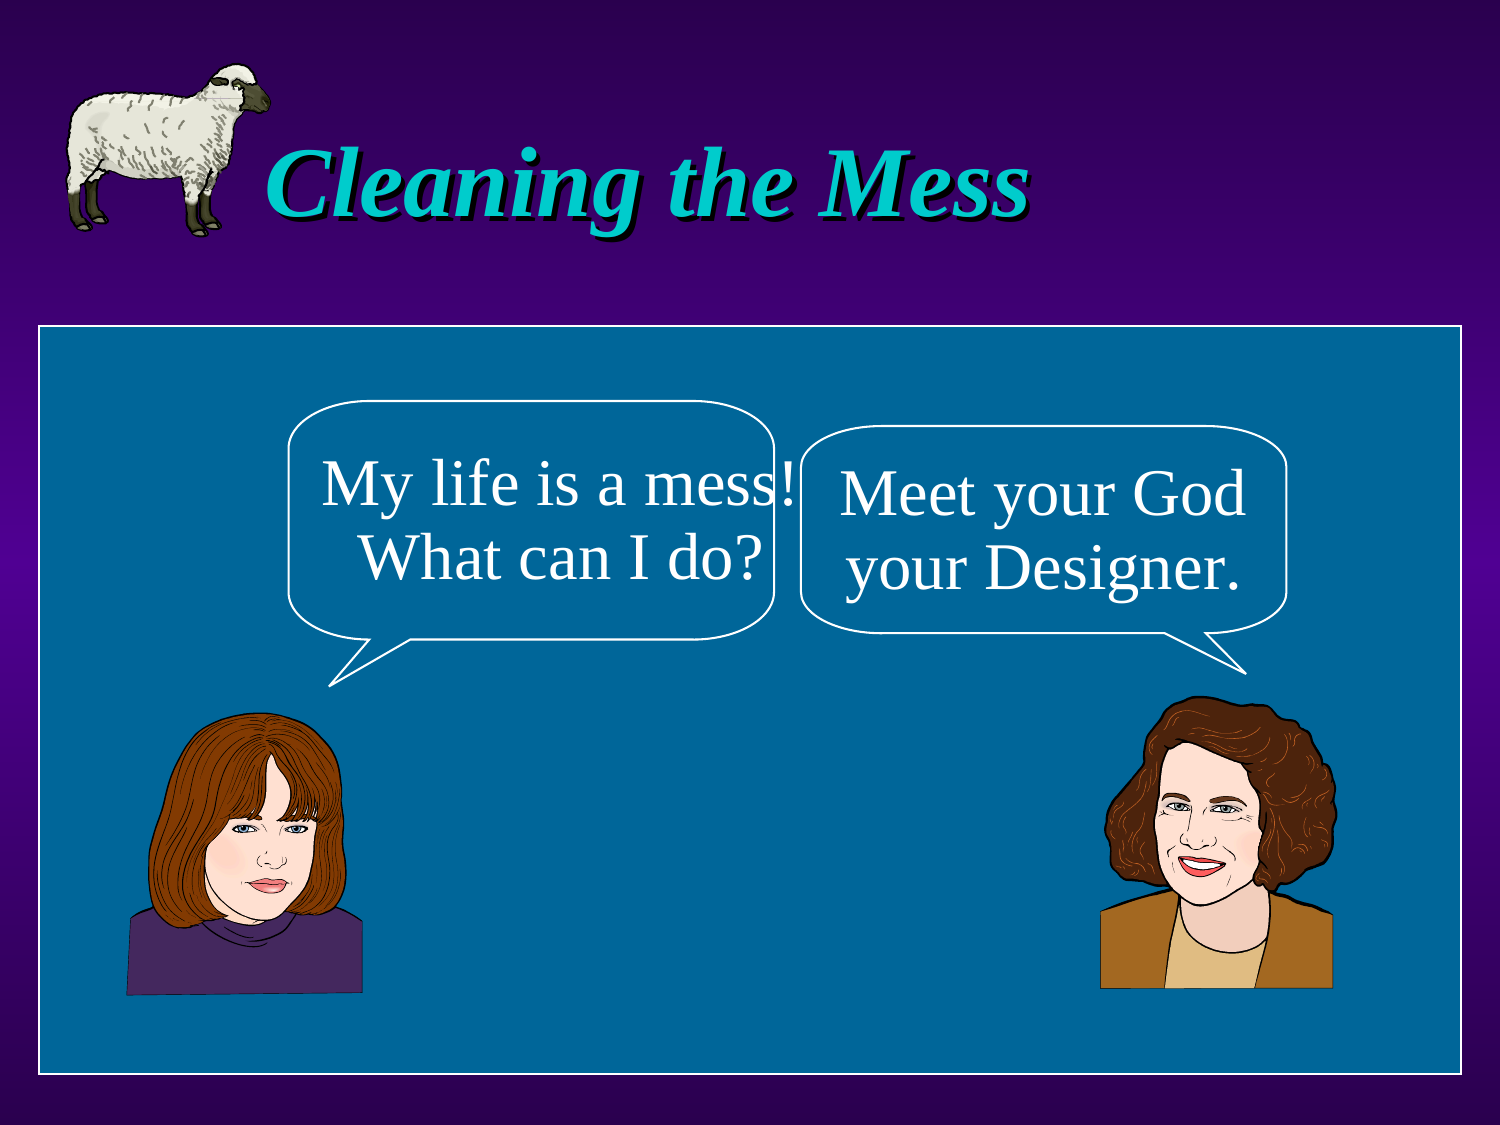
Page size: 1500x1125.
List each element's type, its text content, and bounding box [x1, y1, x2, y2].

text_box Meet your God your Designer. [800, 426, 1287, 674]
chart [126, 712, 363, 996]
chart [1100, 695, 1338, 989]
title Cleaning the Mess [249, 78, 1388, 288]
text_box My life is a mess! What can I do? [288, 400, 775, 687]
text_box [38, 325, 1462, 1074]
